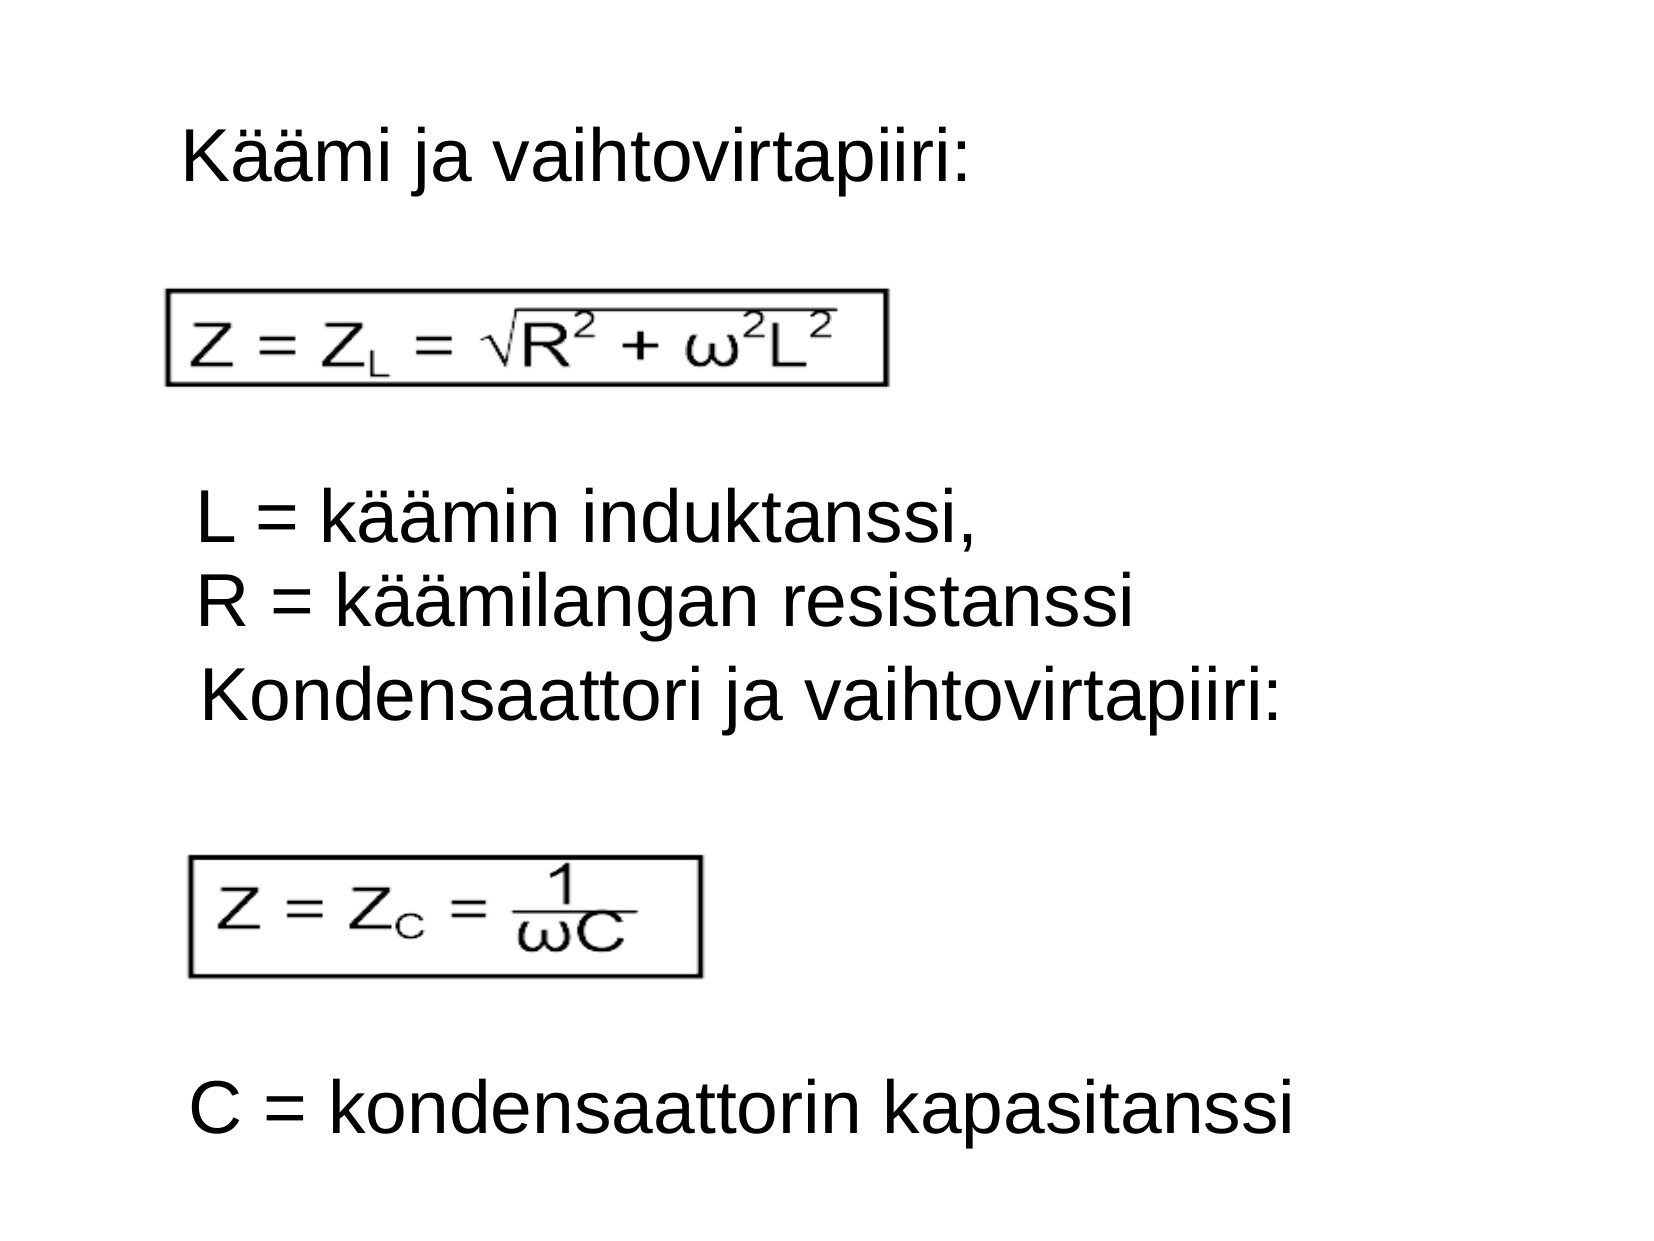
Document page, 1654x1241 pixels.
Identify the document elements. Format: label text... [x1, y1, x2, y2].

text_box L = käämin induktanssi, R = käämilangan resistanssi [180, 466, 1205, 650]
text_box C = kondensaattorin kapasitanssi [174, 1058, 1312, 1158]
text_box Kondensaattori ja vaihtovirtapiiri: [185, 645, 1312, 768]
picture [133, 814, 745, 1002]
picture [106, 249, 932, 426]
text_box Käämi ja vaihtovirtapiiri: [165, 106, 1229, 225]
